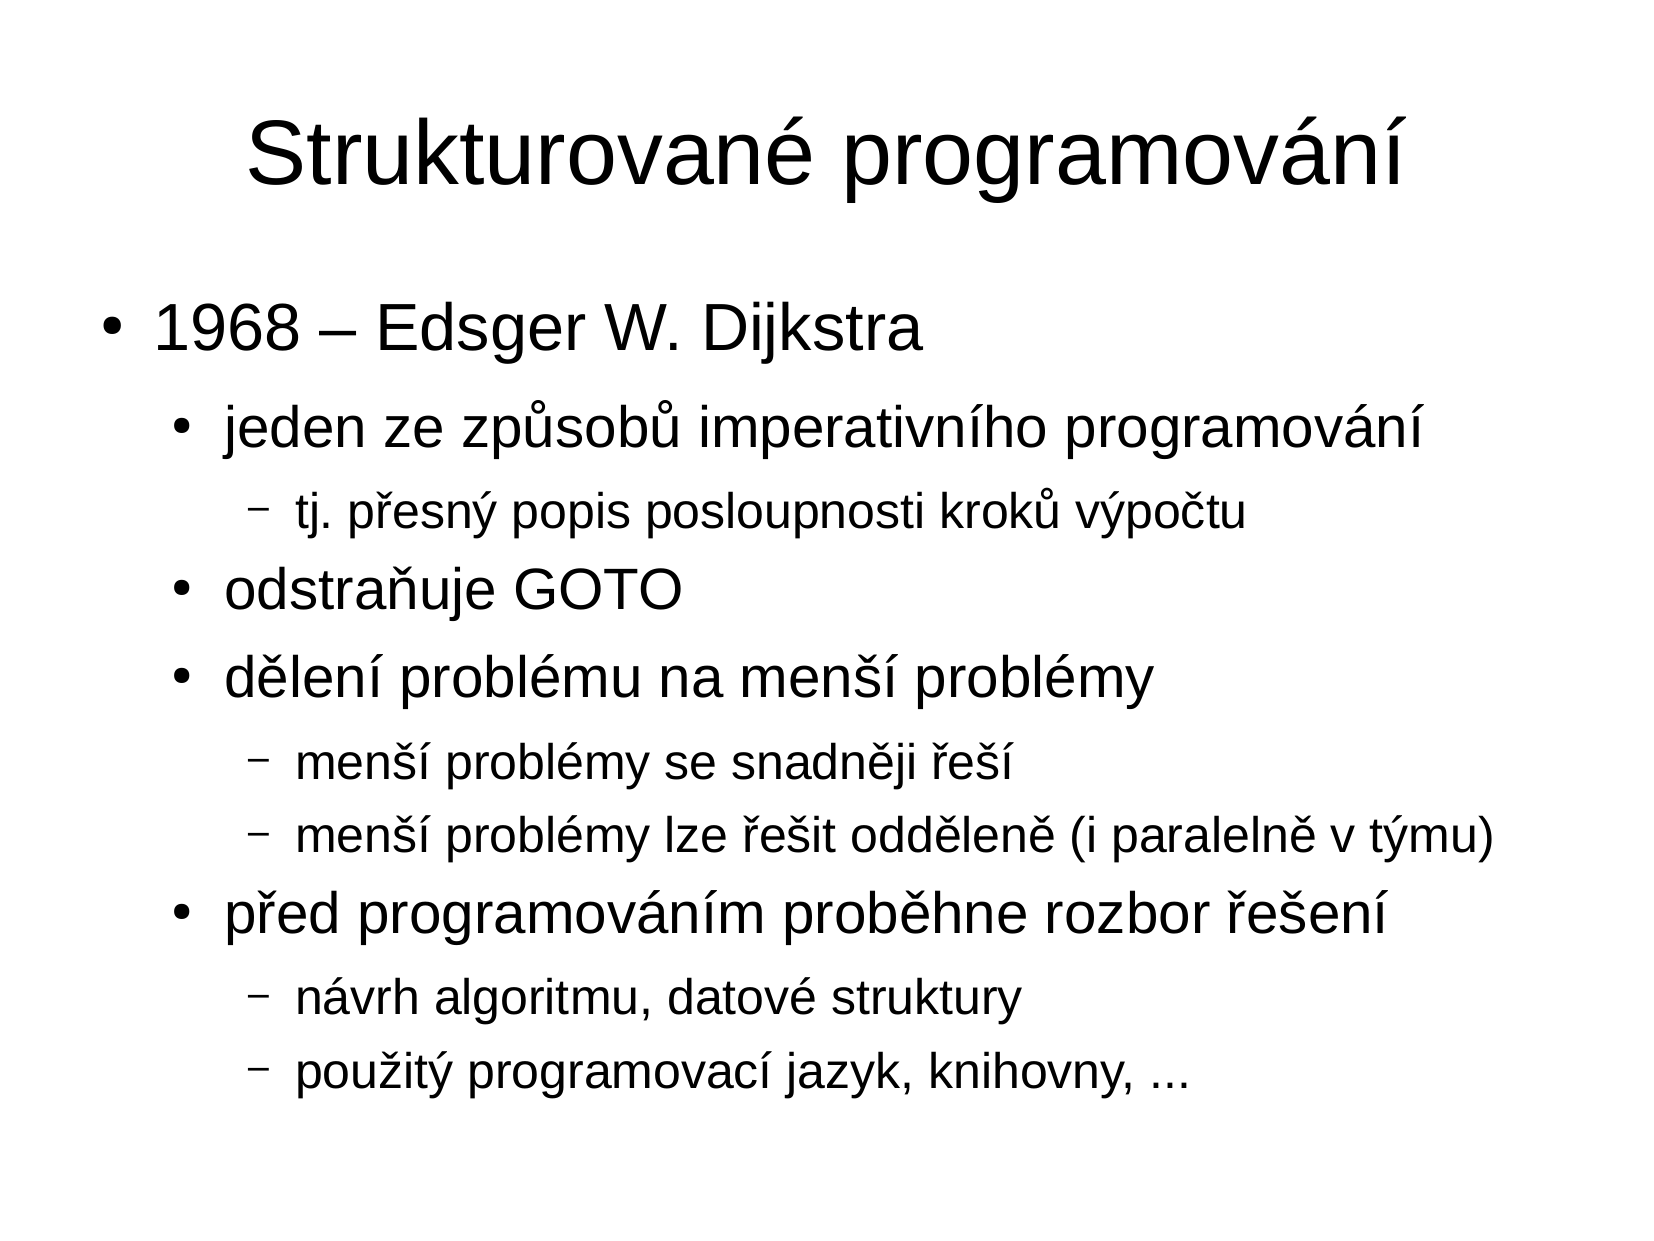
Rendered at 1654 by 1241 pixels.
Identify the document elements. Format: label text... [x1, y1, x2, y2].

list 1968 – Edsger W. Dijkstra jeden ze způsobů imperativního programování tj. přesný popis posloupnosti kroků výpočtu odstraňuje GOTO dělení problému na menší problémy menší problémy se snadněji řeší menší problémy lze řešit odděleně (i paralelně v týmu) před programováním proběhne rozbor řešení návrh algoritmu, datové struktury použitý programovací jazyk, knihovny, ... [82, 290, 1571, 1109]
title Strukturované programování [82, 49, 1571, 257]
